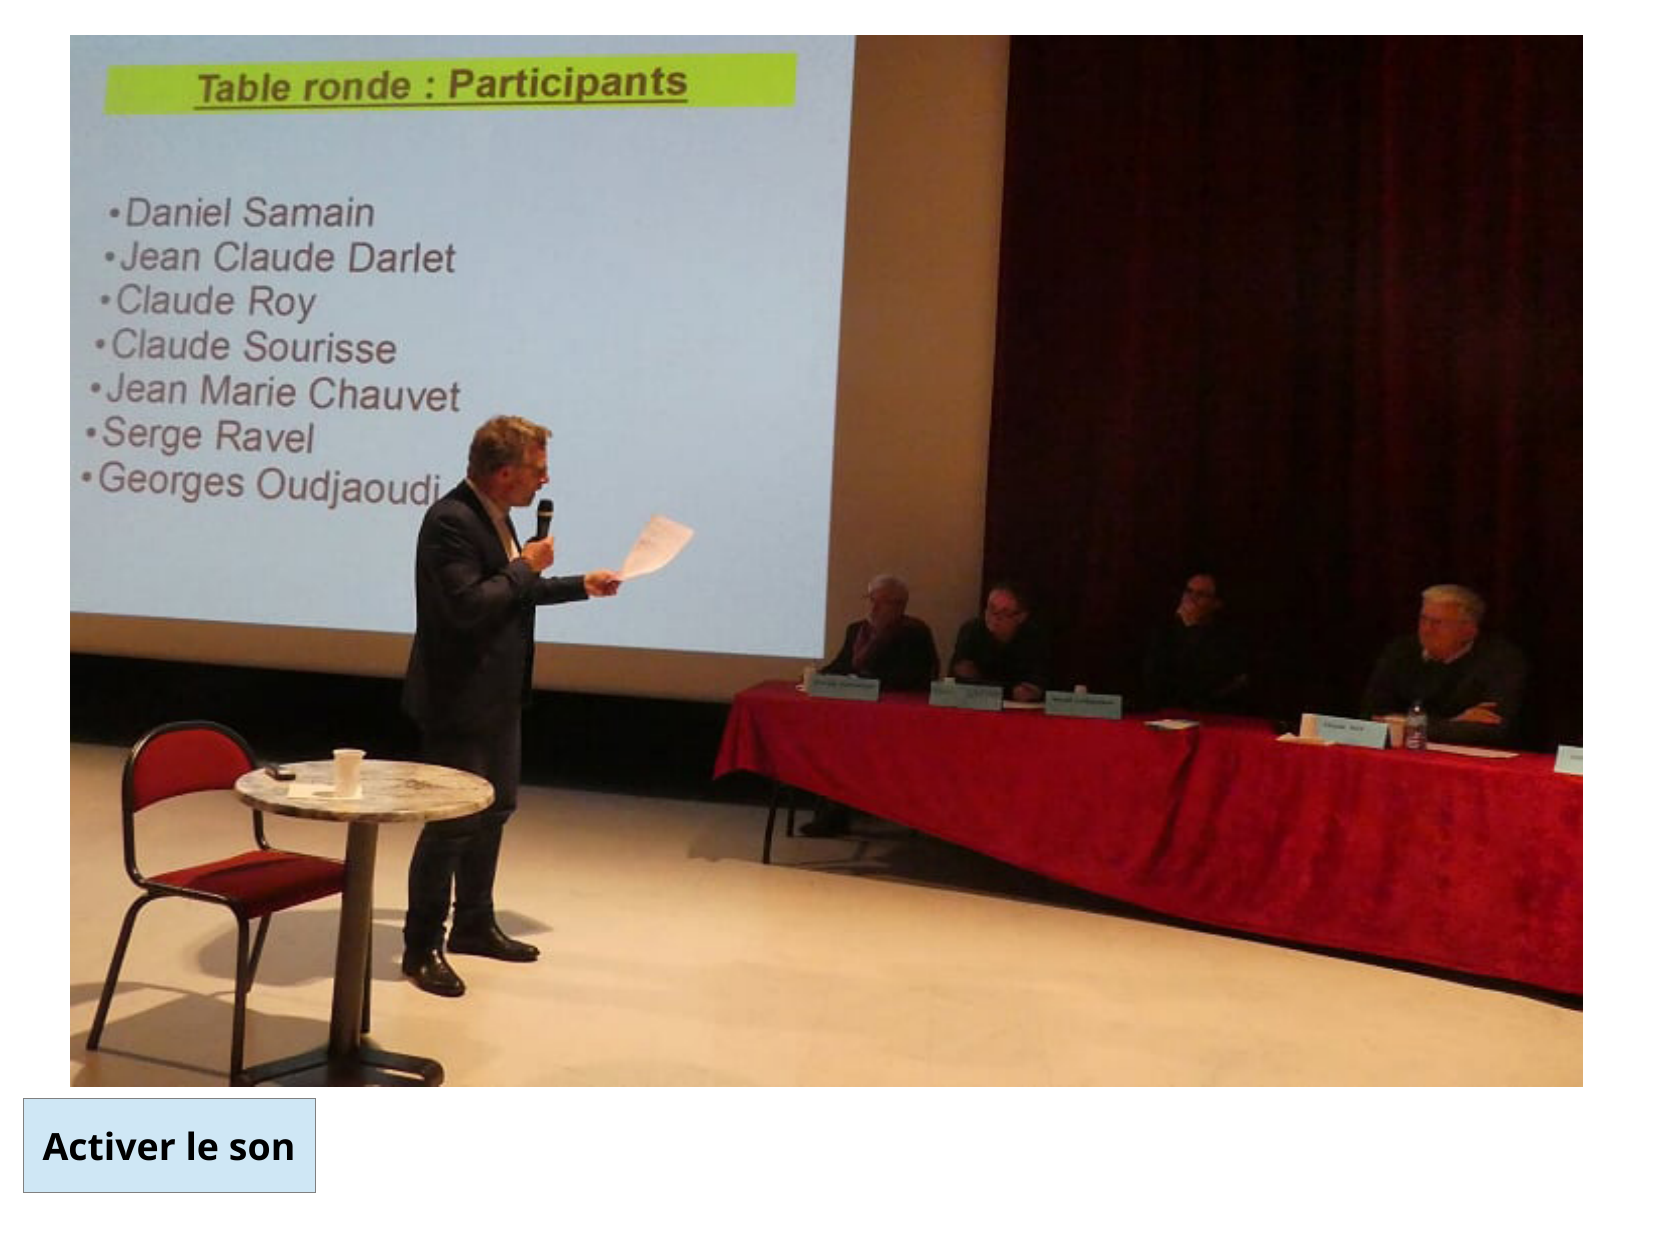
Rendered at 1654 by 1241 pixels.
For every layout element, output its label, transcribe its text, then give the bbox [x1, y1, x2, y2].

picture [70, 35, 1583, 1087]
text_box Activer le son [23, 1098, 316, 1193]
